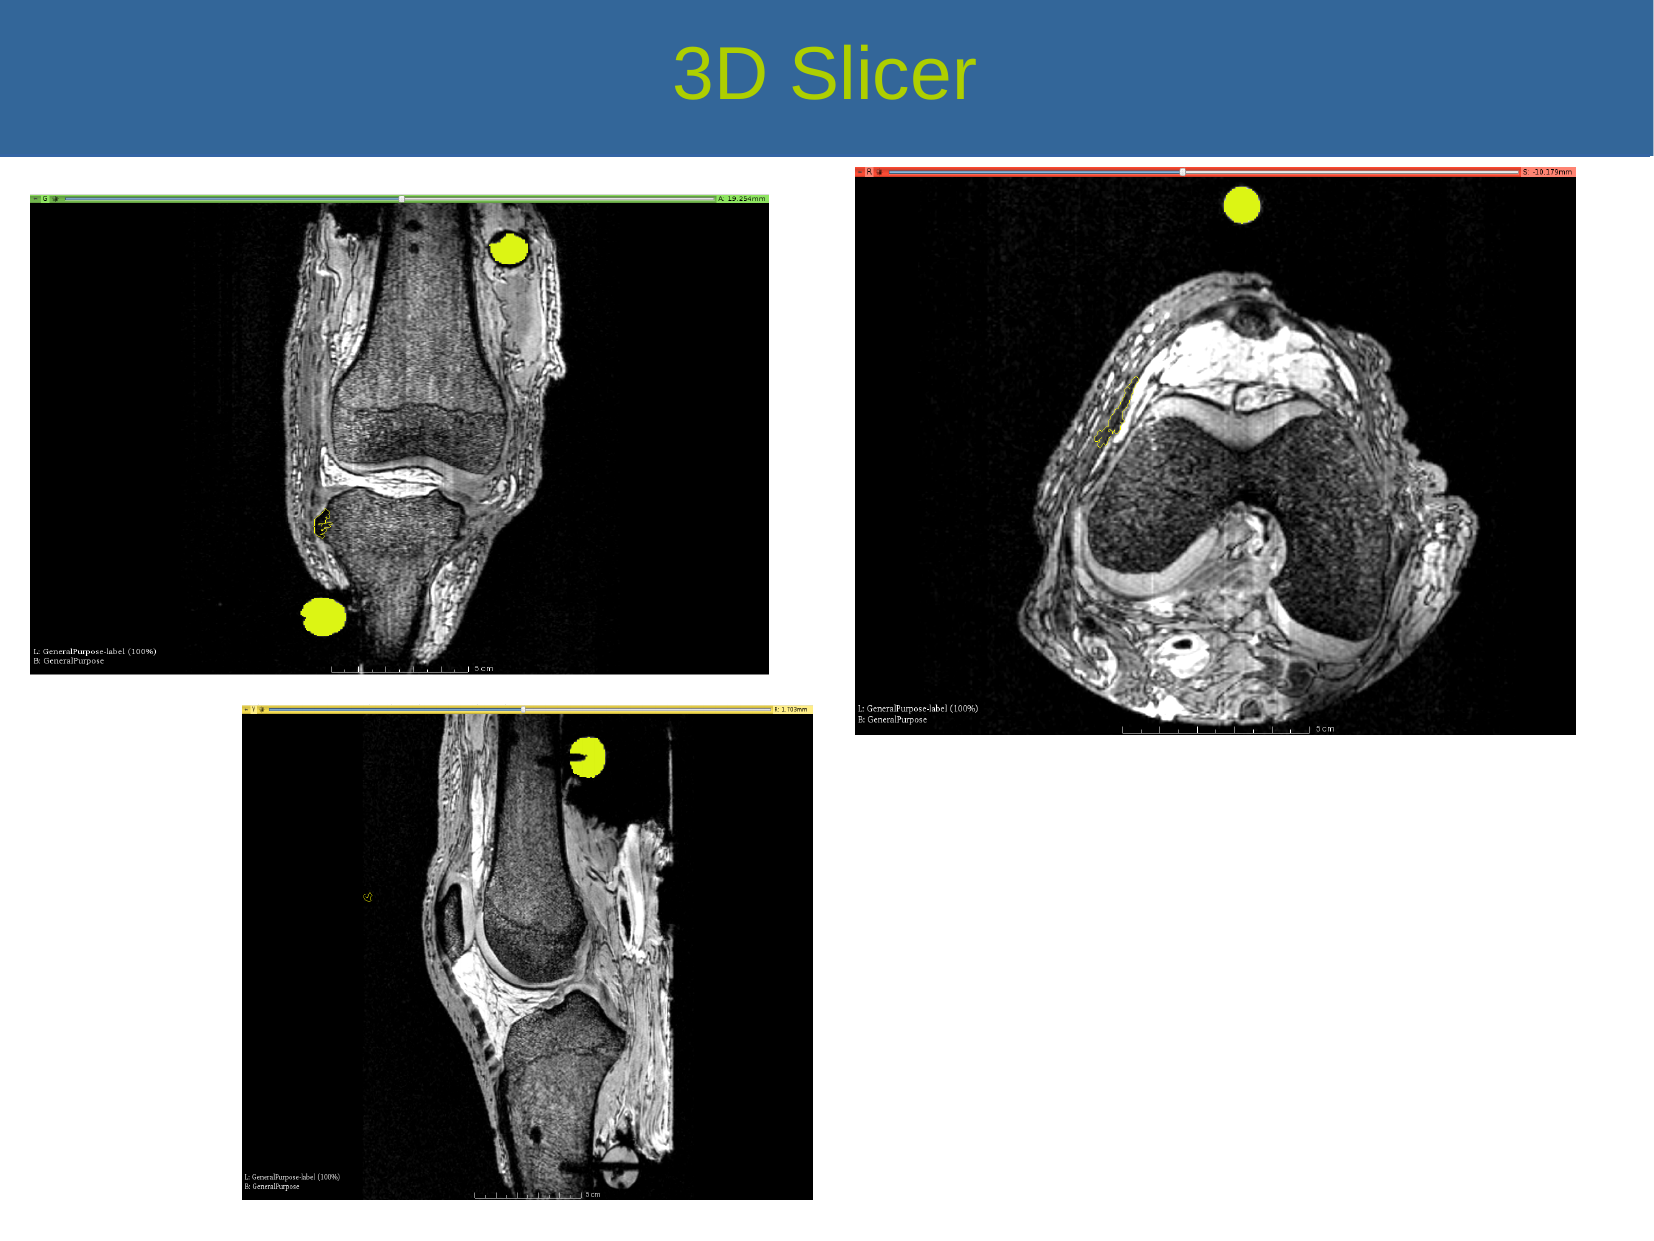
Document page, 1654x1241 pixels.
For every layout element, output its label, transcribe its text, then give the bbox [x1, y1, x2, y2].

picture [855, 167, 1576, 736]
text_box [0, 0, 1654, 156]
picture [30, 194, 769, 676]
text_box 3D Slicer [0, 24, 1651, 123]
picture [242, 704, 813, 1201]
